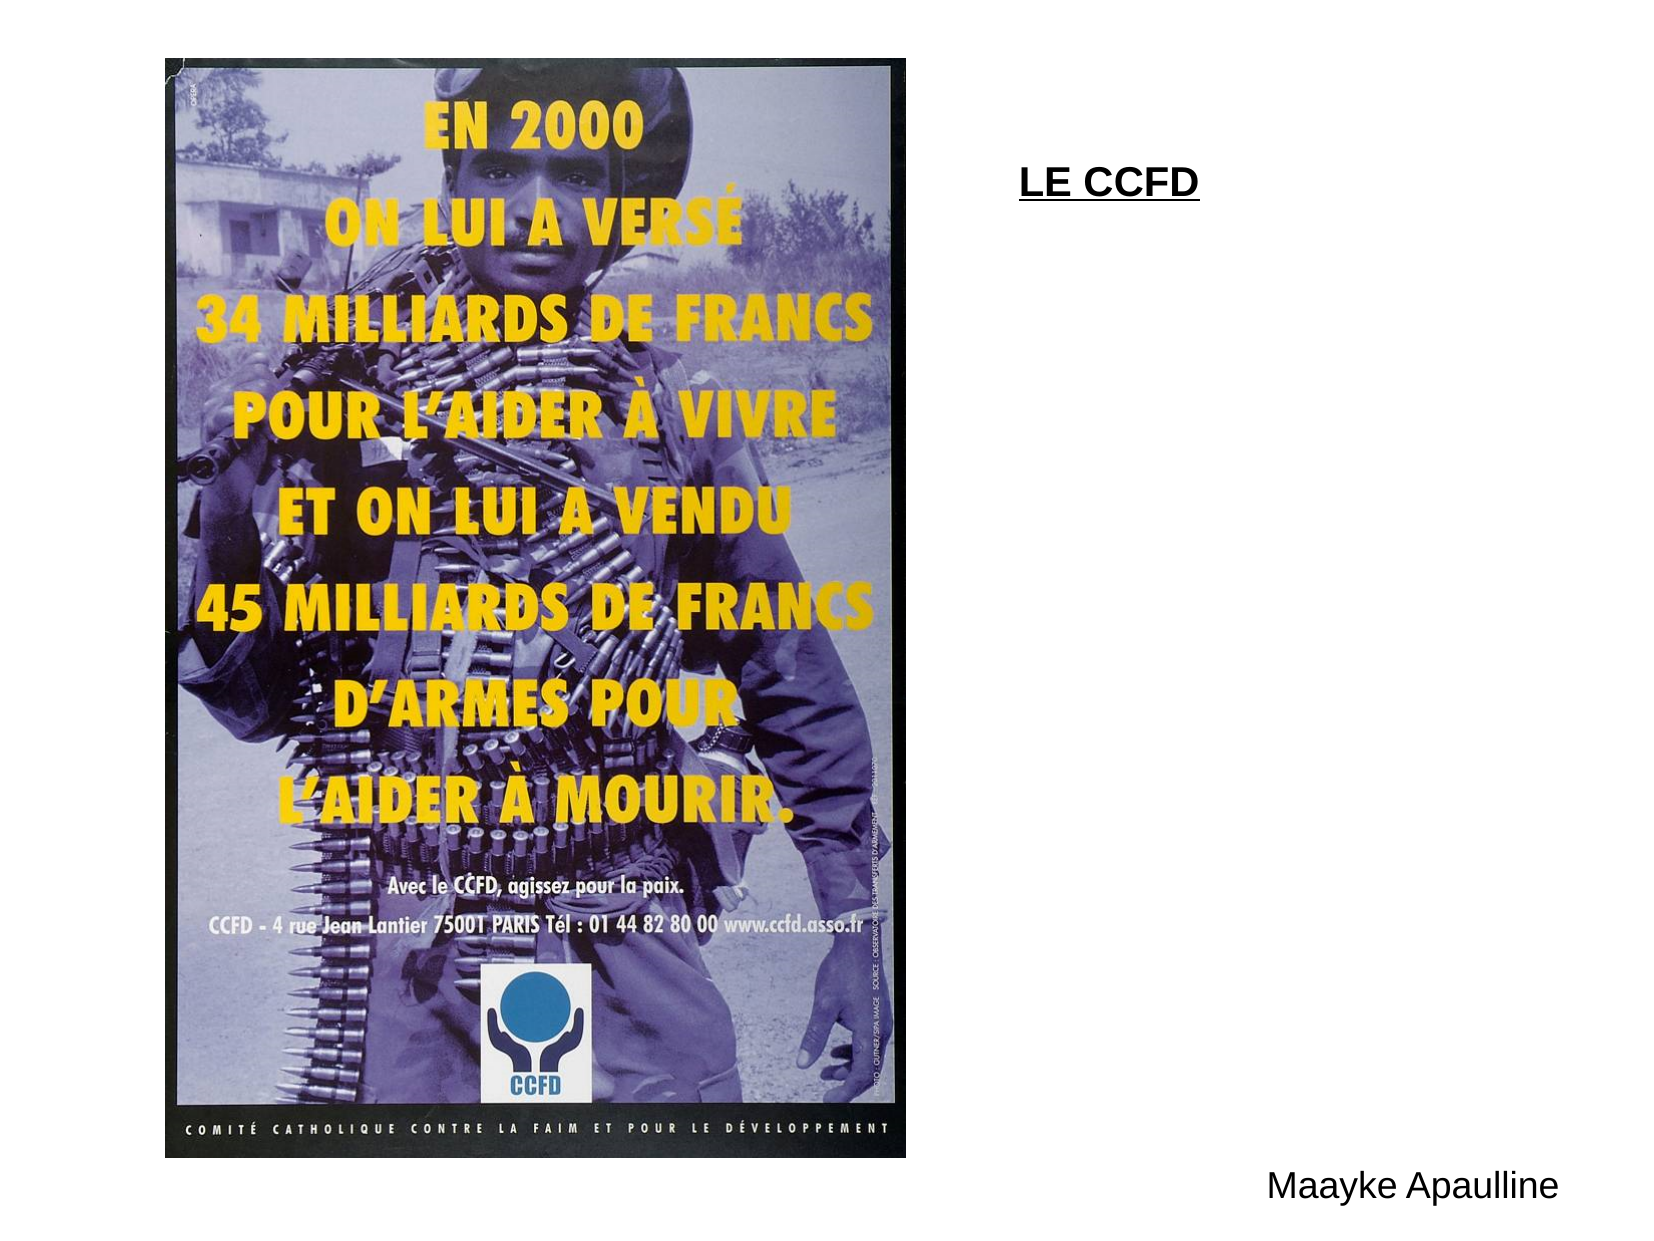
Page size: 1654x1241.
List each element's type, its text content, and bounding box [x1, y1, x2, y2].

text_box LE CCFD [1003, 151, 1536, 213]
text_box Maayke Apaulline [1251, 1157, 1654, 1215]
picture [165, 58, 906, 1158]
